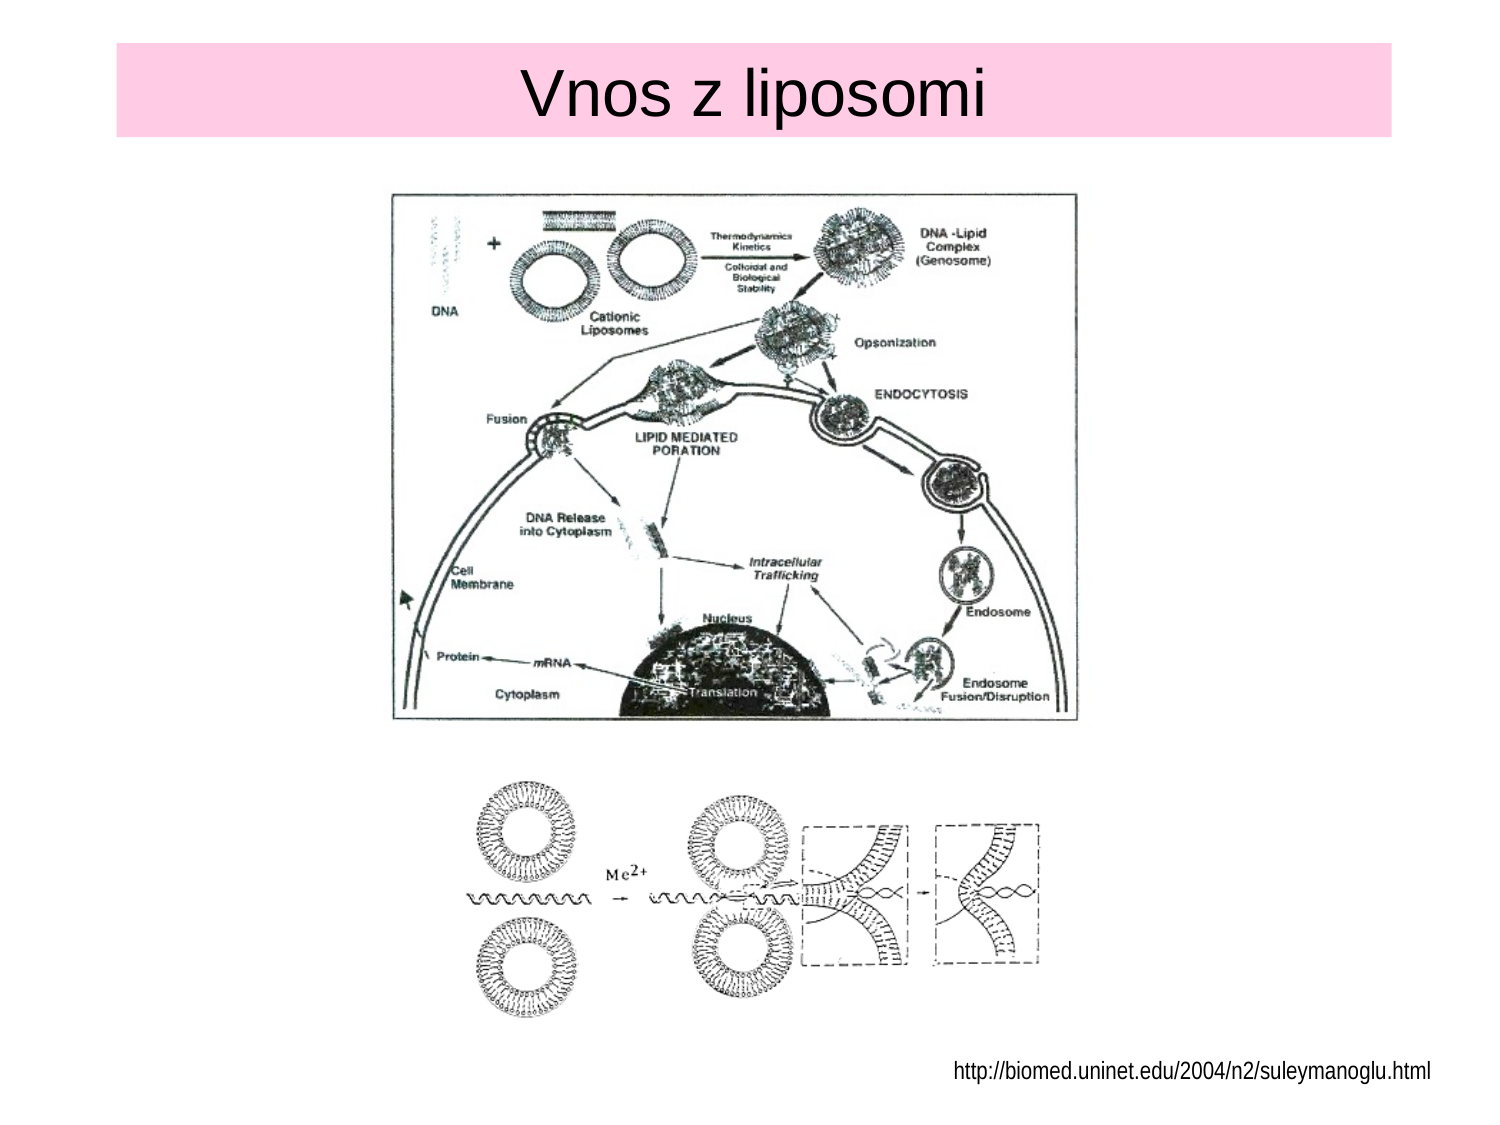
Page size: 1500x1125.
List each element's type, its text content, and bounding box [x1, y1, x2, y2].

text_box http://biomed.uninet.edu/2004/n2/suleymanoglu.html [938, 1046, 1448, 1092]
picture [420, 752, 1061, 1024]
picture [383, 184, 1098, 728]
text_box Vnos z liposomi [116, 43, 1392, 138]
